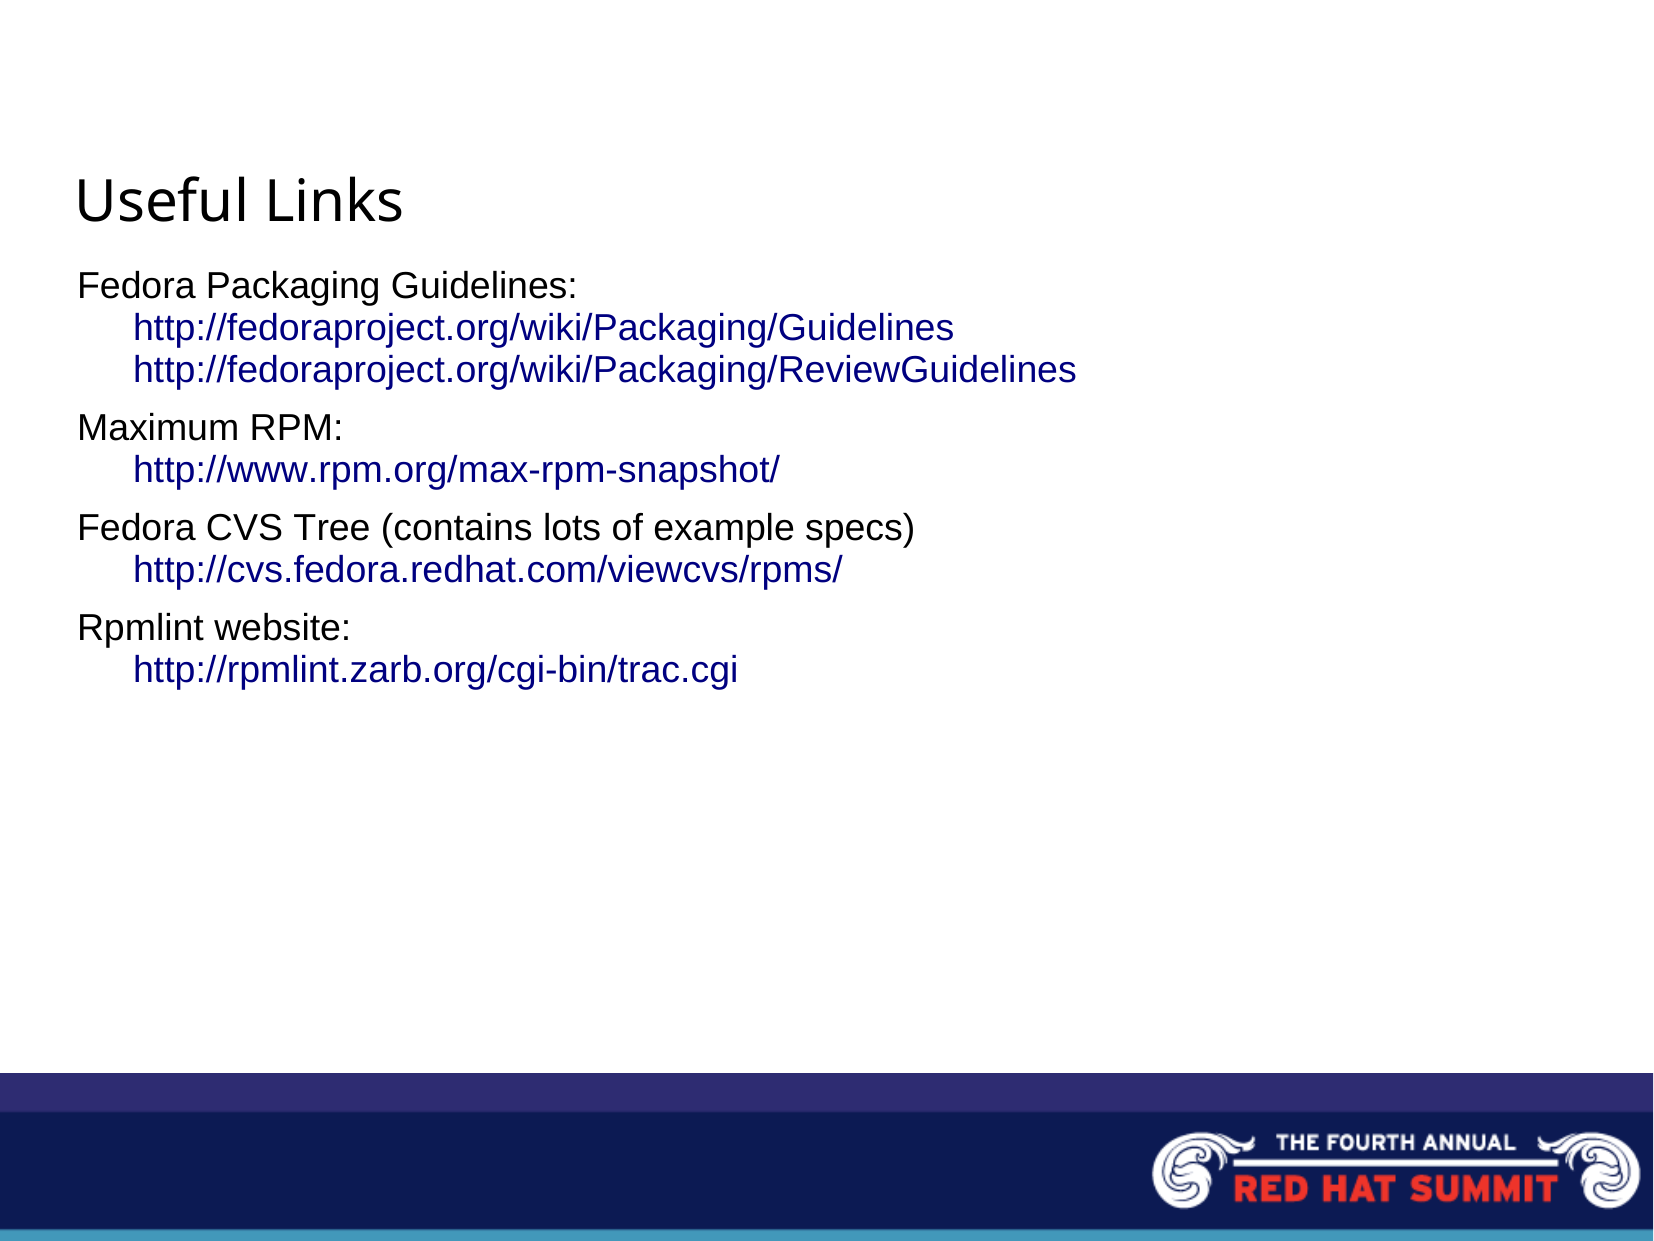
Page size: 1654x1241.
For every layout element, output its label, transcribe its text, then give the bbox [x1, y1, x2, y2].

picture [0, 1073, 1654, 1241]
title Useful Links [74, 140, 1506, 259]
list Fedora Packaging Guidelines: http://fedoraproject.org/wiki/Packaging/Guidelines http://fedoraproject.org/wiki/Packaging/ReviewGuidelines Maximum RPM: http://www.rpm.org/max-rpm-snapshot/ Fedora CVS Tree (contains lots of example specs) http://cvs.fedora.redhat.com/viewcvs/rpms/ Rpmlint website: http://rpmlint.zarb.org/cgi-bin/trac.cgi [77, 264, 1500, 1174]
